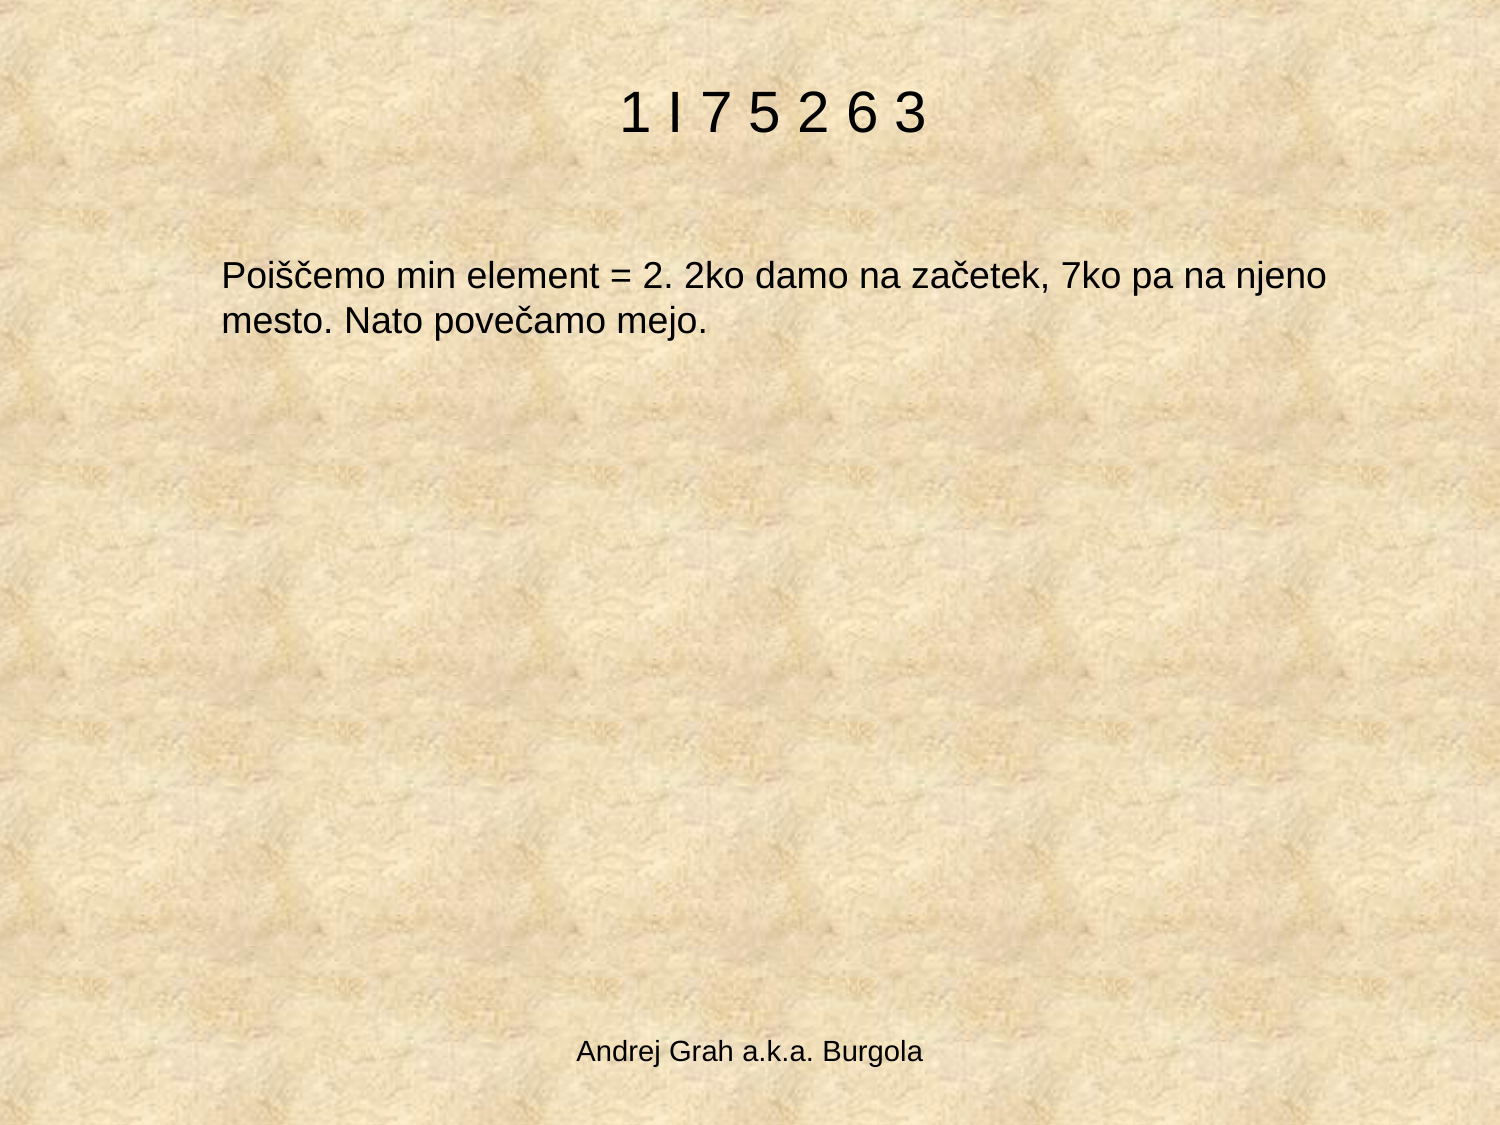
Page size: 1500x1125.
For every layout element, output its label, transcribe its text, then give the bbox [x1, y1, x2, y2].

text_box 1 I 7 5 2 6 3 [159, 66, 1388, 152]
text_box Andrej Grah a.k.a. Burgola [512, 1024, 988, 1103]
picture [0, 0, 1500, 1125]
text_box Poiščemo min element = 2. 2ko damo na začetek, 7ko pa na njeno mesto. Nato povečamo mejo. [206, 243, 1365, 349]
